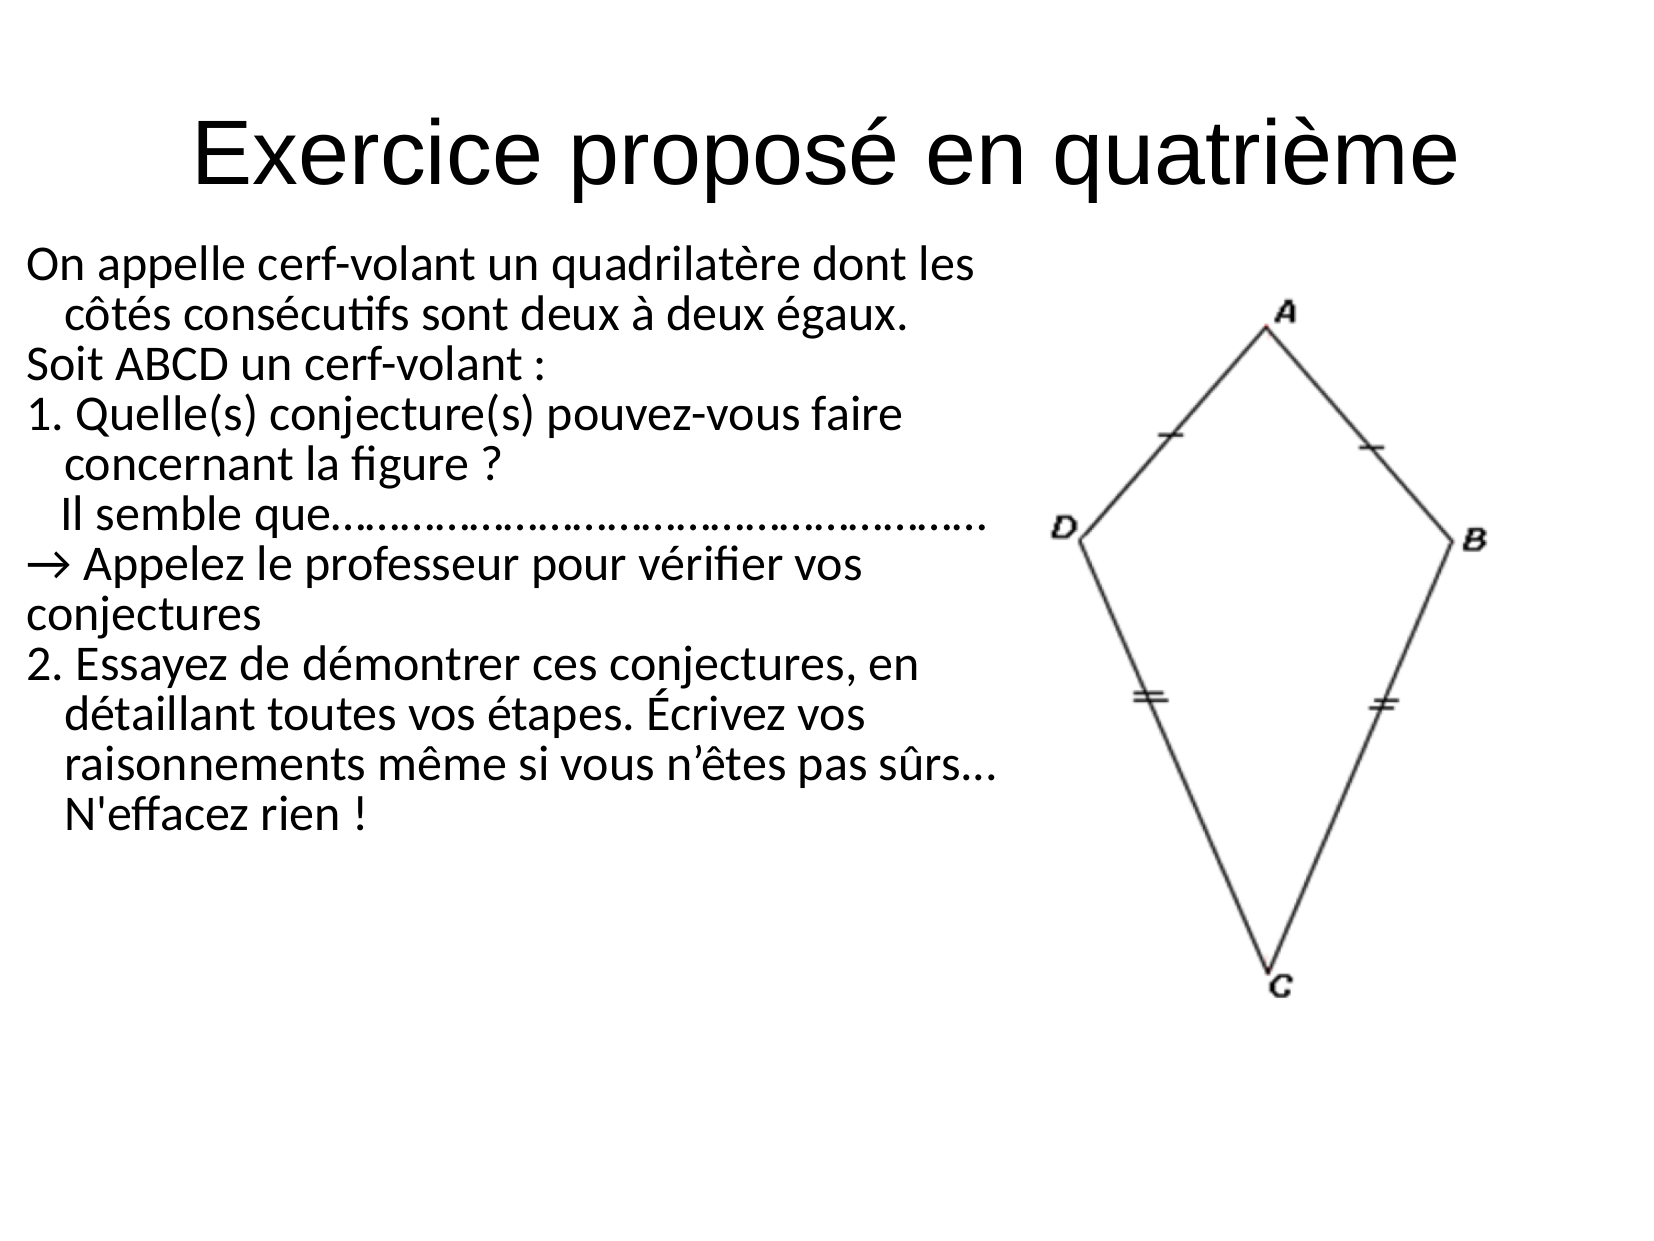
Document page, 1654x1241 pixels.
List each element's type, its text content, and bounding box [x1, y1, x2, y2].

picture [1087, 290, 1608, 1010]
title Exercice proposé en quatrième [82, 49, 1571, 257]
text_box On appelle cerf-volant un quadrilatère dont les côtés consécutifs sont deux à deux égaux. Soit ABCD un cerf-volant : 1. Quelle(s) conjecture(s) pouvez-vous faire concernant la figure ? Il semble que………………………………………………… → Appelez le professeur pour vérifier vos conjectures 2. Essayez de démontrer ces conjectures, en détaillant toutes vos étapes. Écrivez vos raisonnements même si vous n’êtes pas sûrs... N'effacez rien ! [11, 235, 1087, 1130]
